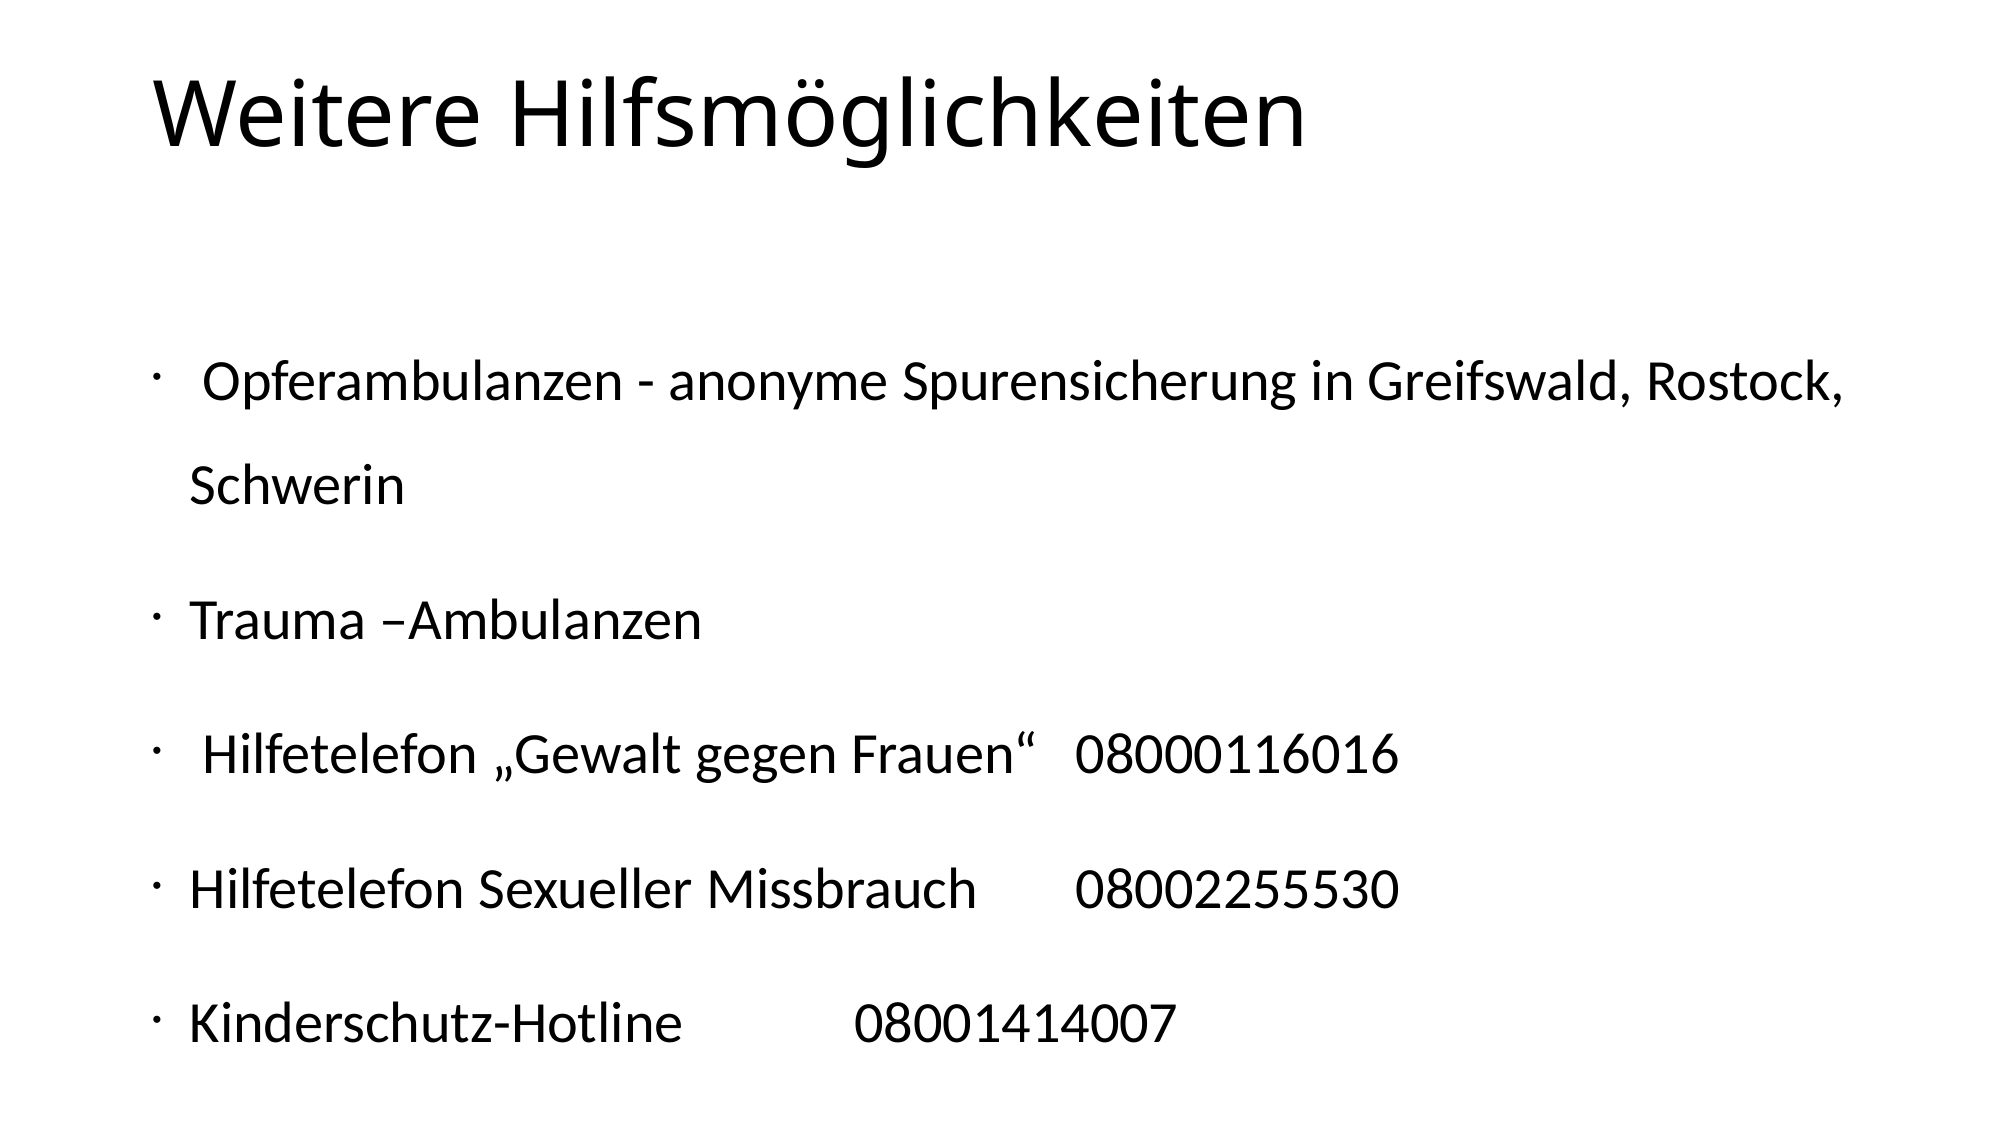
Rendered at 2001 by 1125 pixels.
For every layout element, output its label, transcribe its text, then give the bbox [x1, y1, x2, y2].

list Opferambulanzen - anonyme Spurensicherung in Greifswald, Rostock, Schwerin Trauma –Ambulanzen Hilfetelefon „Gewalt gegen Frauen“ 08000116016 Hilfetelefon Sexueller Missbrauch 08002255530 Kinderschutz-Hotline 08001414007 Jugendamt Polizei [137, 299, 1863, 1014]
title Weitere Hilfsmöglichkeiten [137, 59, 1863, 278]
